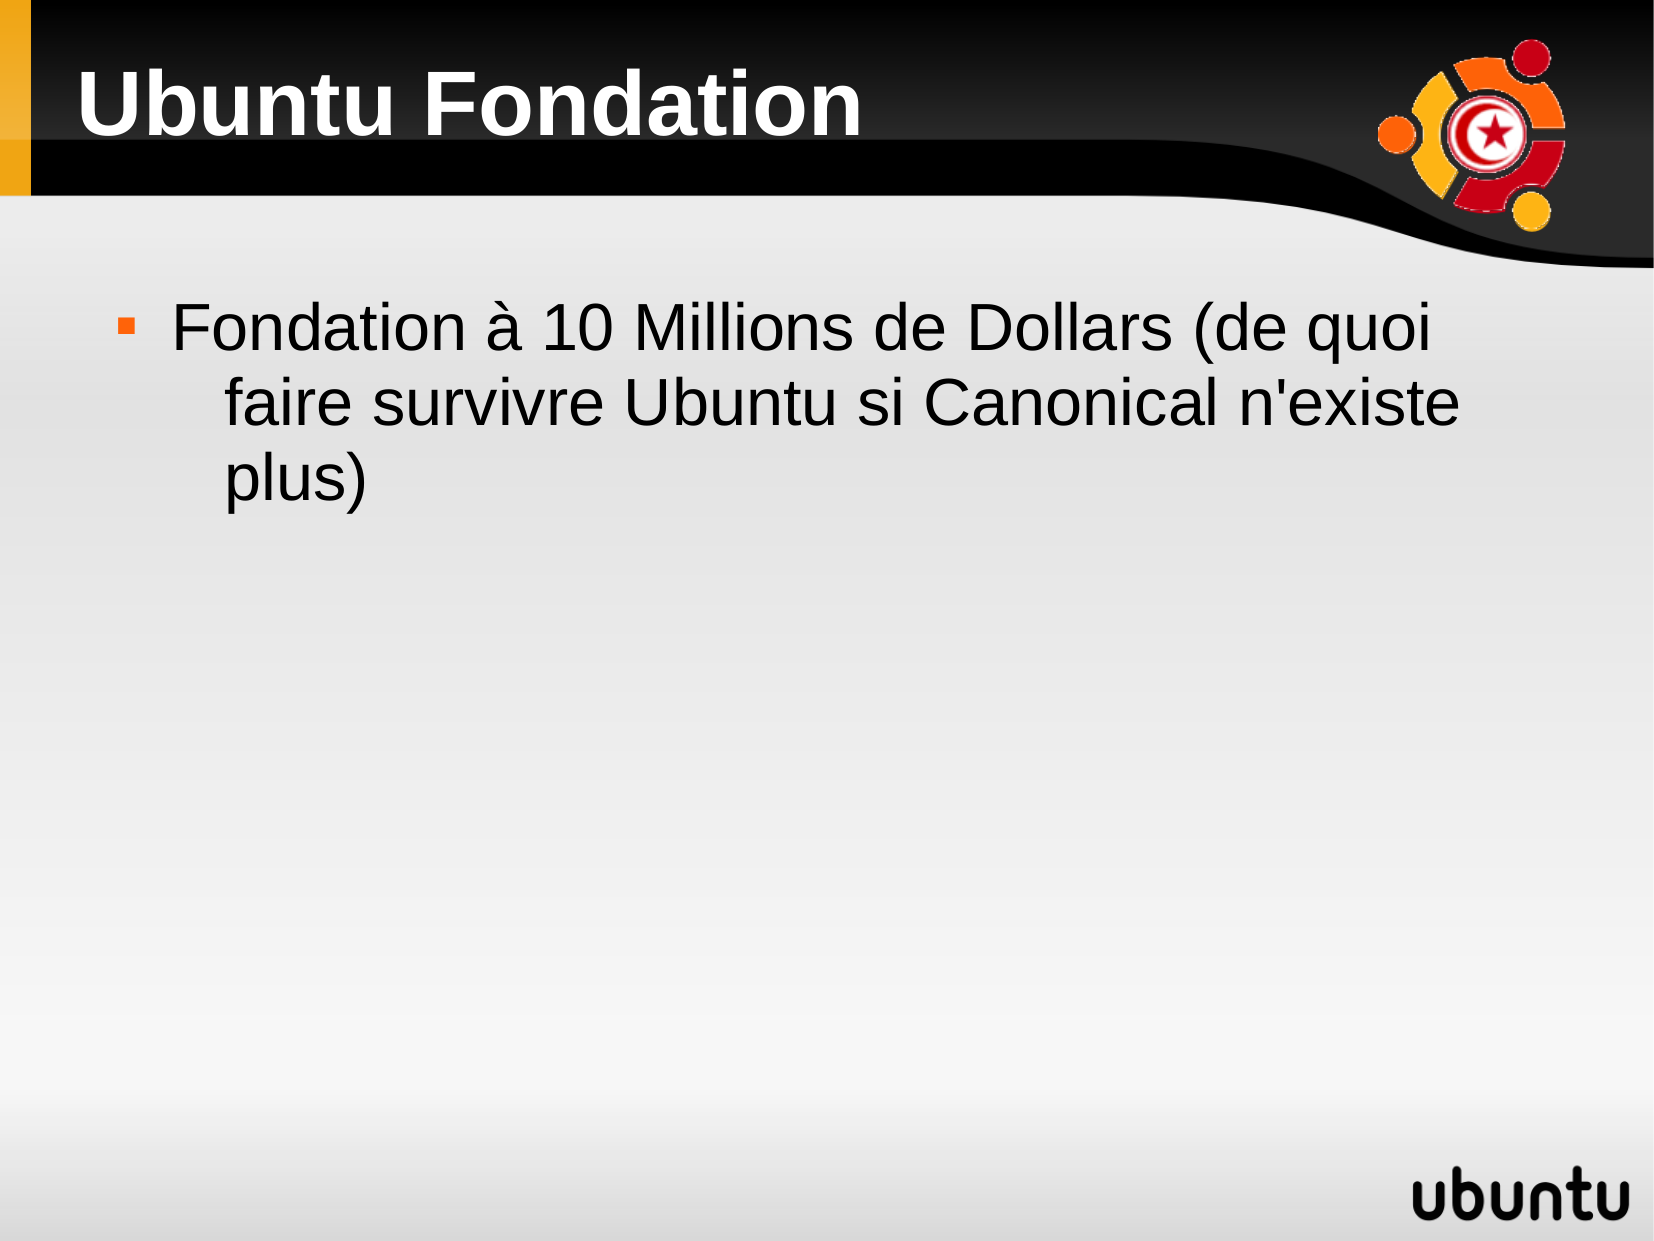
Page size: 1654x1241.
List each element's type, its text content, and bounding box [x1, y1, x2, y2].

list Fondation à 10 Millions de Dollars (de quoi faire survivre Ubuntu si Canonical n'existe plus) [82, 290, 1571, 1094]
title Ubuntu Fondation [76, 7, 1565, 200]
picture [0, 0, 1654, 1241]
